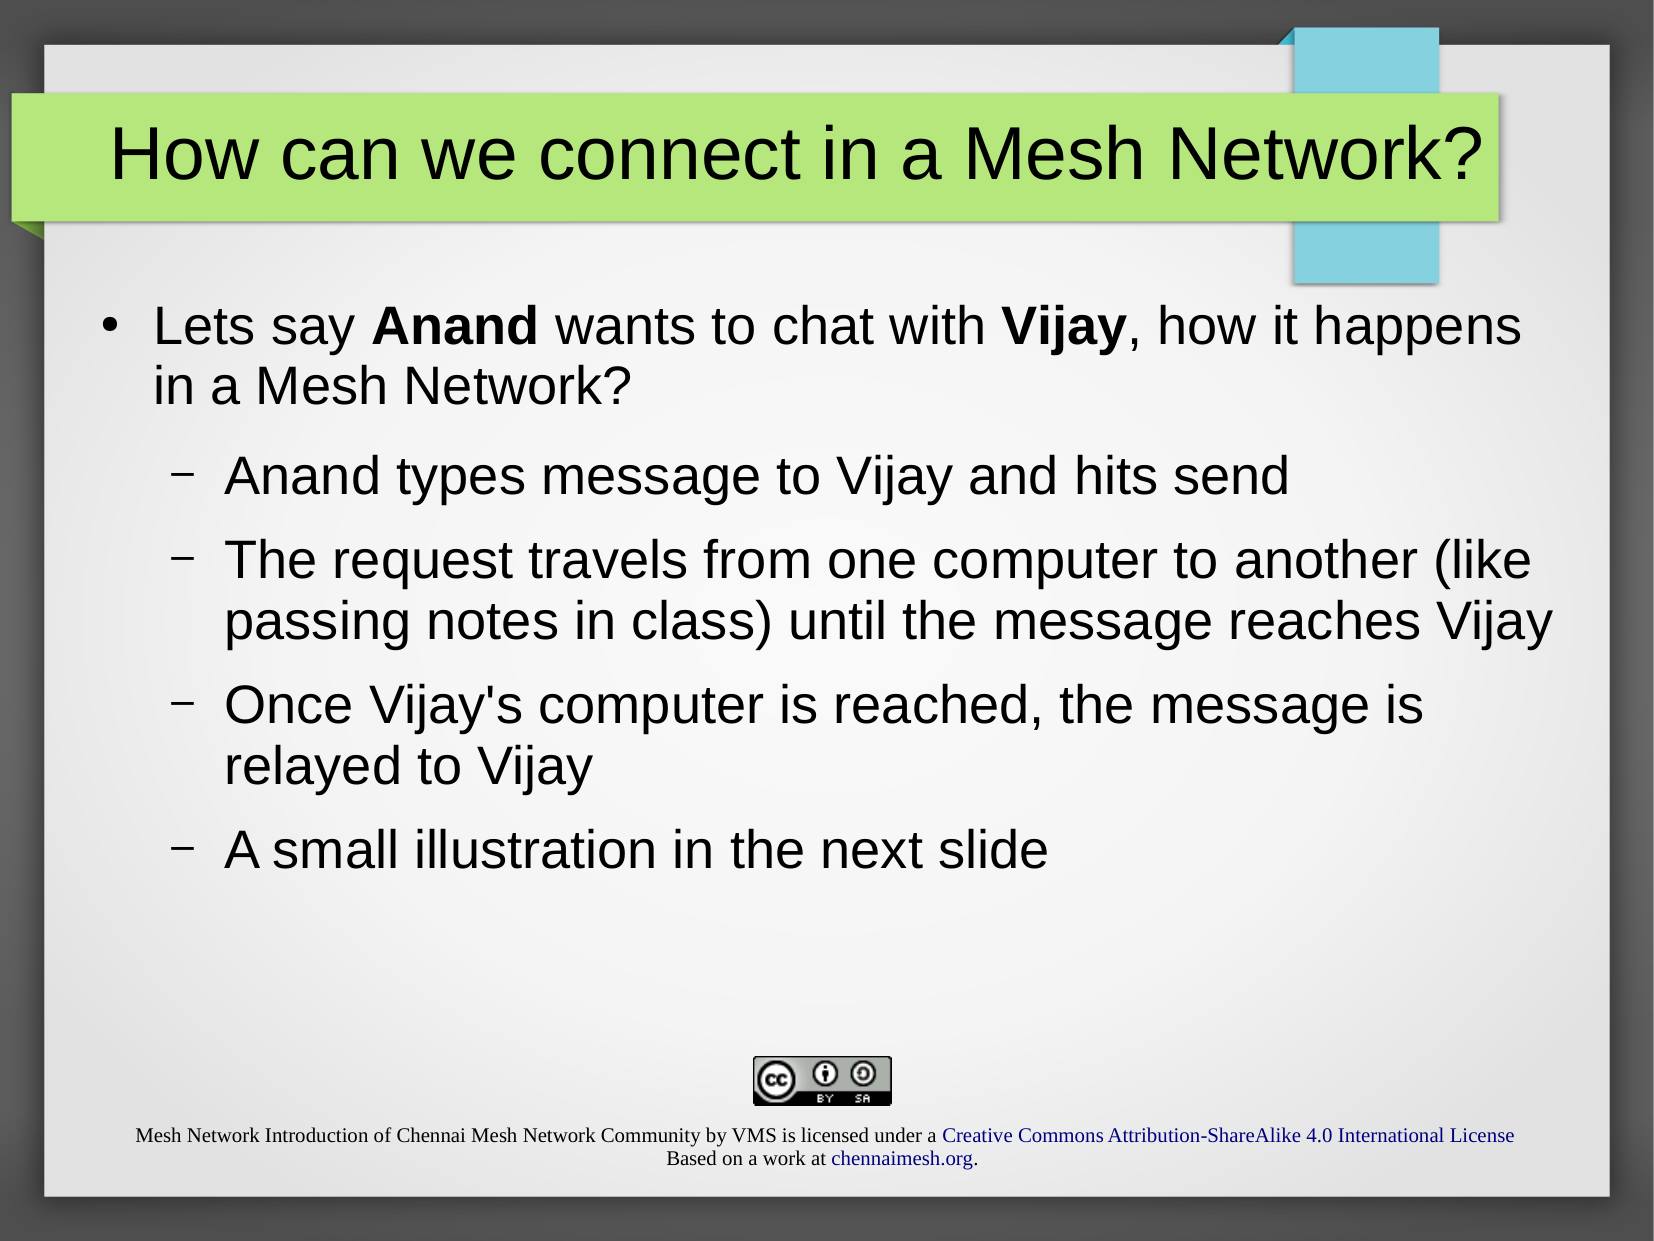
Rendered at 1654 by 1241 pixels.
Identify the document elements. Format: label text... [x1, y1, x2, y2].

title How can we connect in a Mesh Network? [82, 94, 1537, 213]
picture [0, 0, 1654, 1241]
list Lets say Anand wants to chat with Vijay, how it happens in a Mesh Network? Anand types message to Vijay and hits send The request travels from one computer to another (like passing notes in class) until the message reaches Vijay Once Vijay's computer is reached, the message is relayed to Vijay A small illustration in the next slide [82, 295, 1571, 1015]
